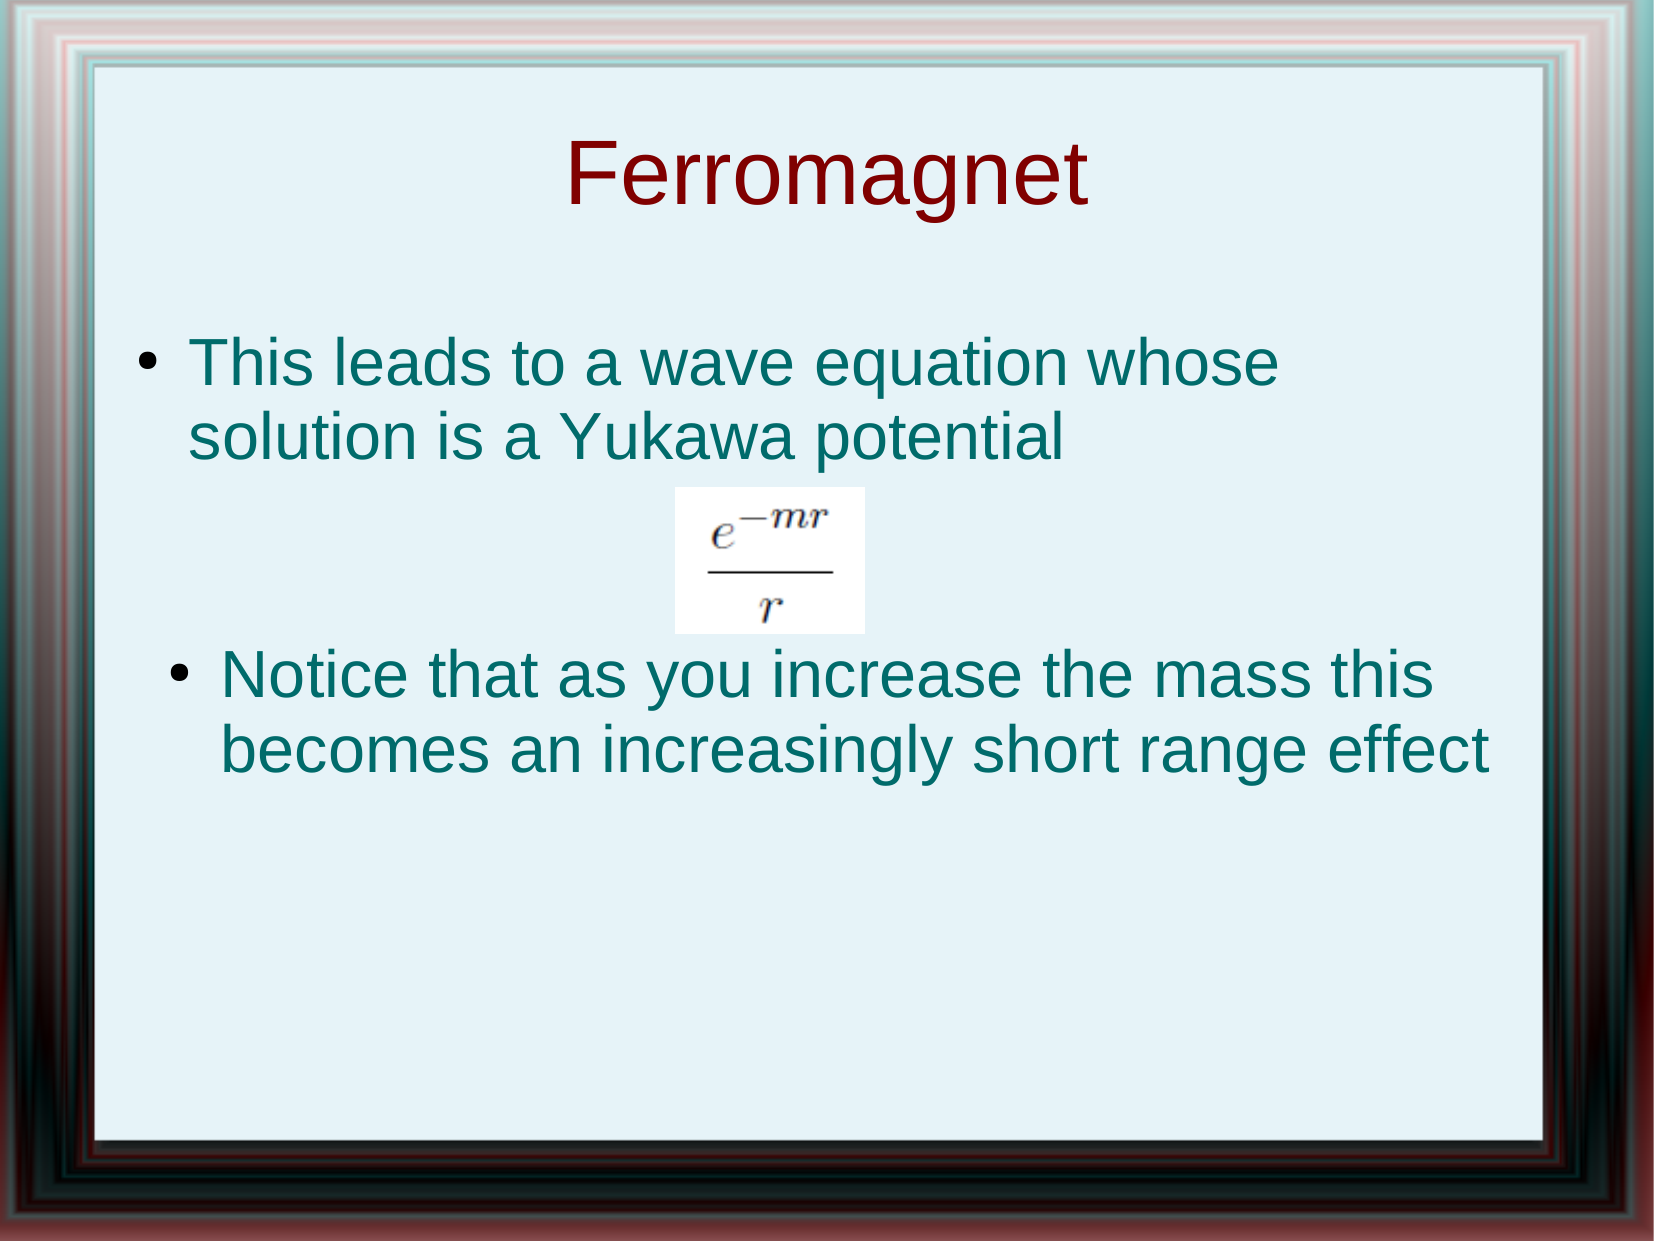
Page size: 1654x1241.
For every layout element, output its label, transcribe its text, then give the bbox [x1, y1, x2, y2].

picture [0, 0, 1654, 1241]
list Notice that as you increase the mass this becomes an increasingly short range effect [150, 637, 1507, 931]
list This leads to a wave equation whose solution is a Yukawa potential [118, 324, 1501, 488]
title Ferromagnet [118, 88, 1536, 257]
